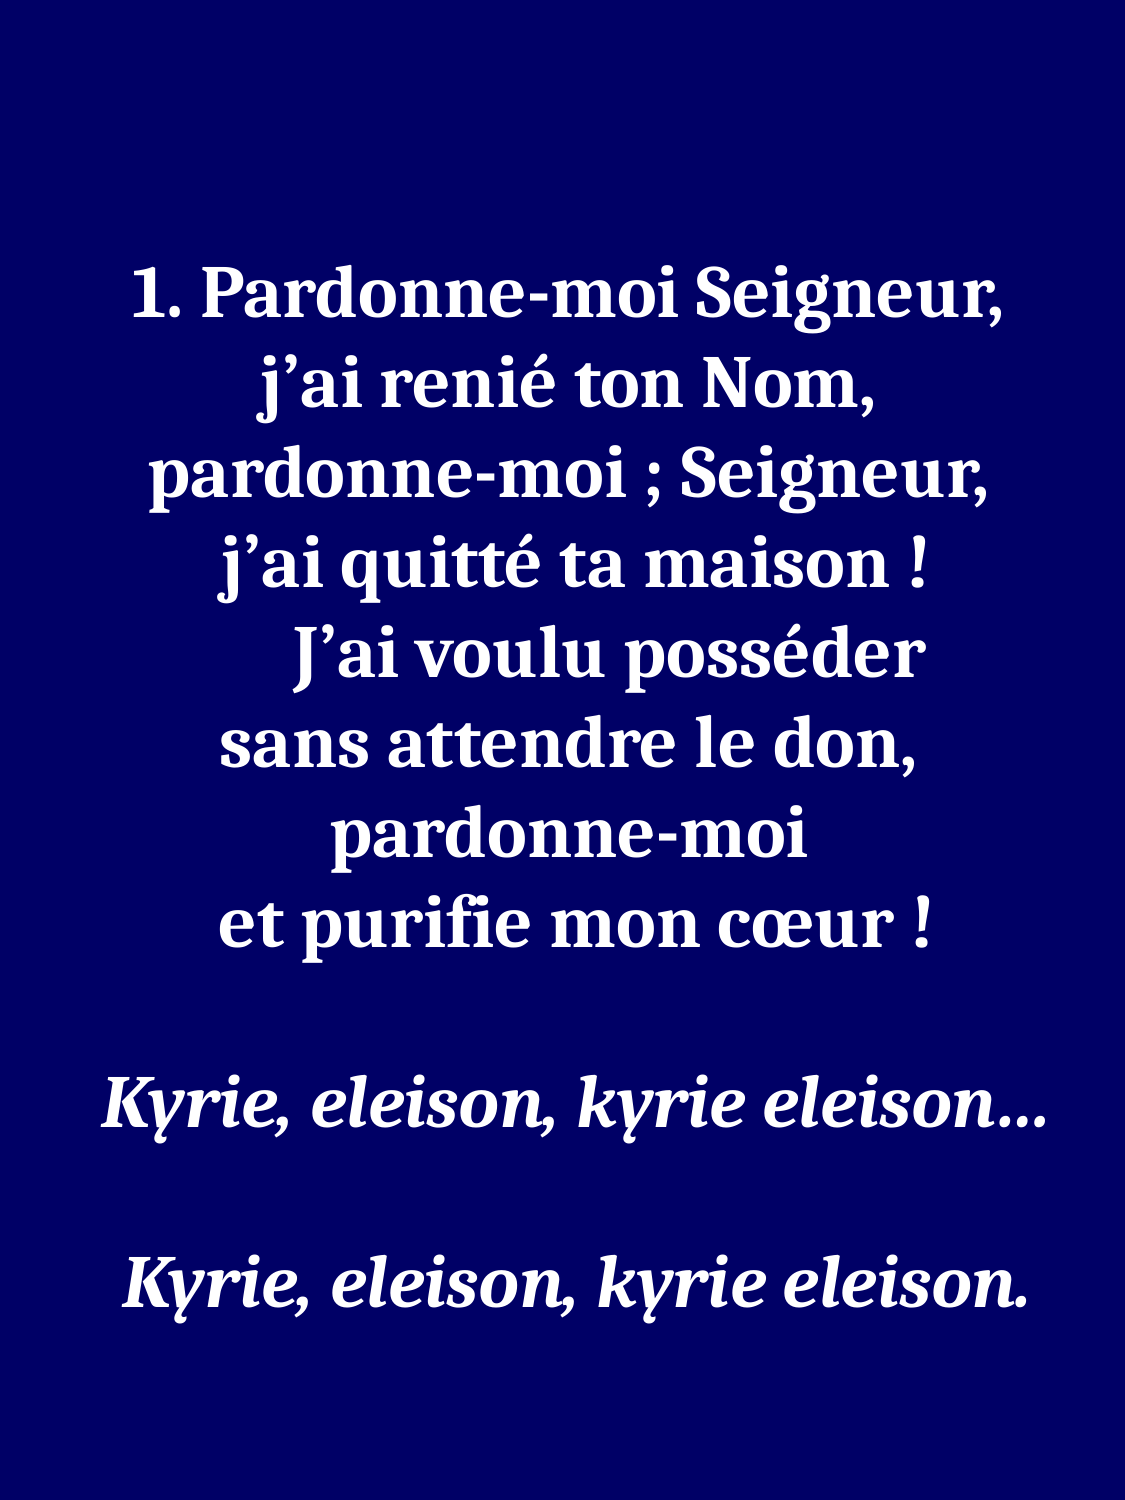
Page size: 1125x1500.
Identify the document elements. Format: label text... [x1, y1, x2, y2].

text_box Kyrie (messe de Saint François Xavier) 1. 1. Pardonne-moi Seigneur, j’ai renié ton Nom, pardonne-moi ; Seigneur, j’ai quitté ta maison ! J’ai voulu posséder sans attendre le don, pardonne-moi et purifie mon cœur ! Kyrie, eleison, kyrie eleison… Kyrie, eleison, kyrie eleison. [62, 135, 1075, 1371]
